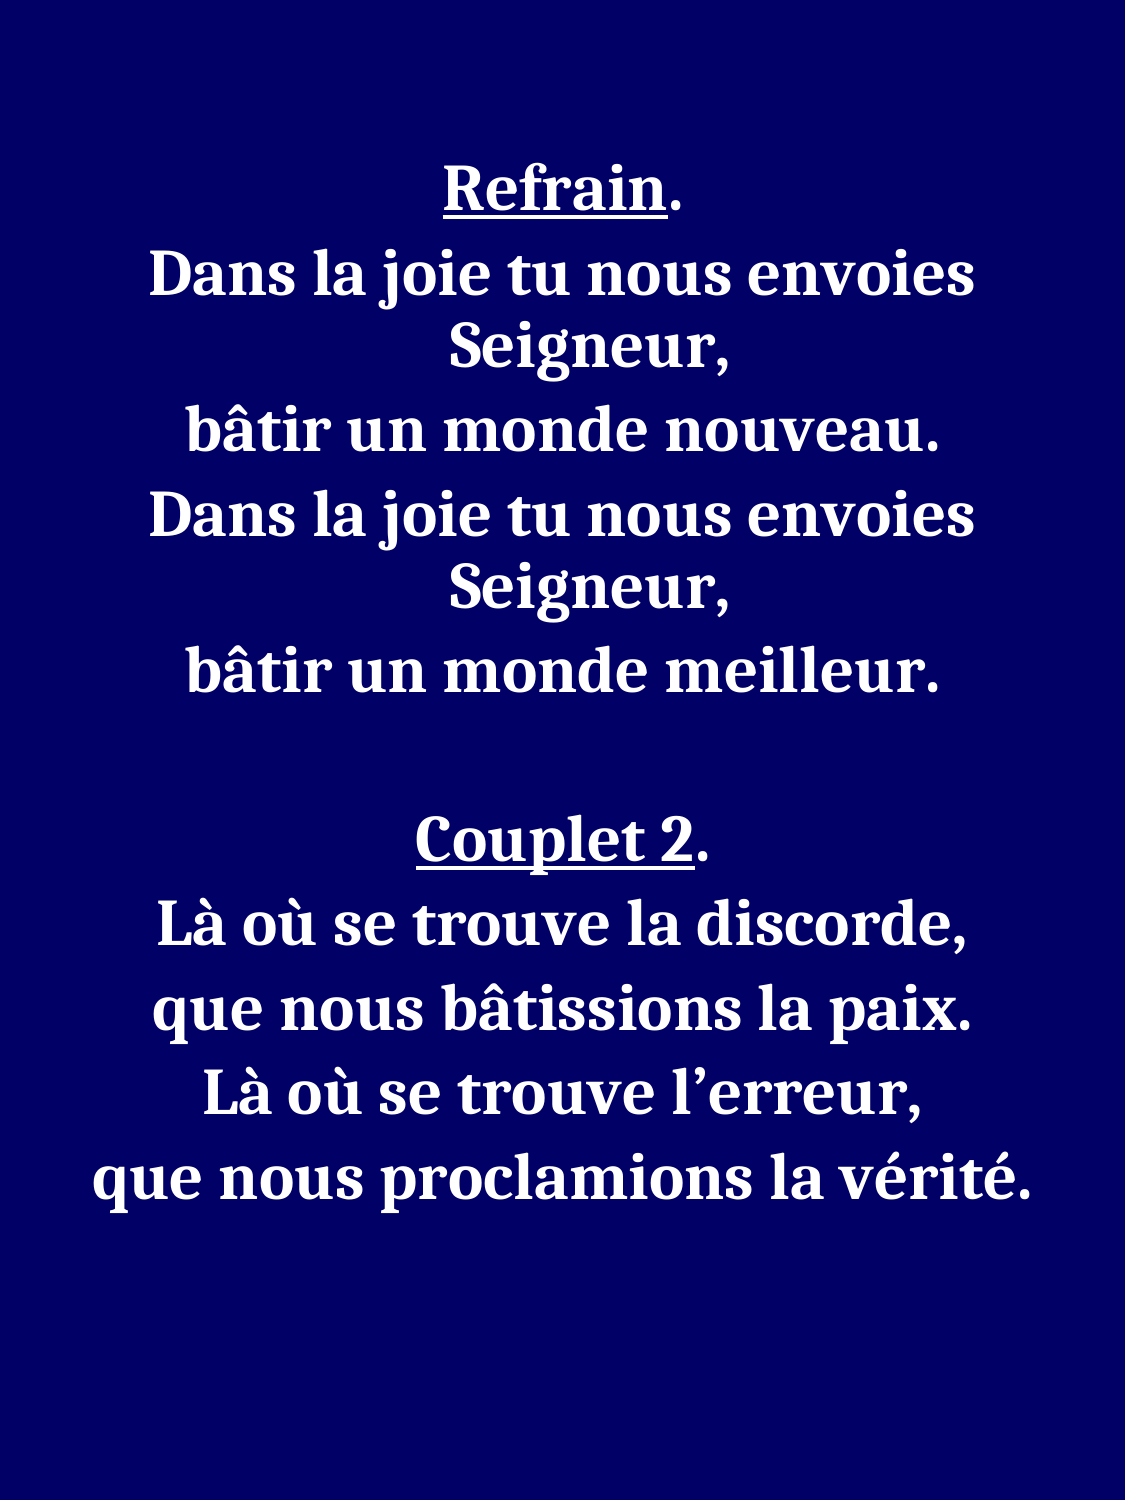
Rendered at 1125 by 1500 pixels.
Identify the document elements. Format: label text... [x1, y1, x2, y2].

text_box Refrain. Dans la joie tu nous envoies Seigneur, bâtir un monde nouveau. Dans la joie tu nous envoies Seigneur, bâtir un monde meilleur. Couplet 2. Là où se trouve la discorde, que nous bâtissions la paix. Là où se trouve l’erreur, que nous proclamions la vérité. [0, 53, 1125, 1500]
